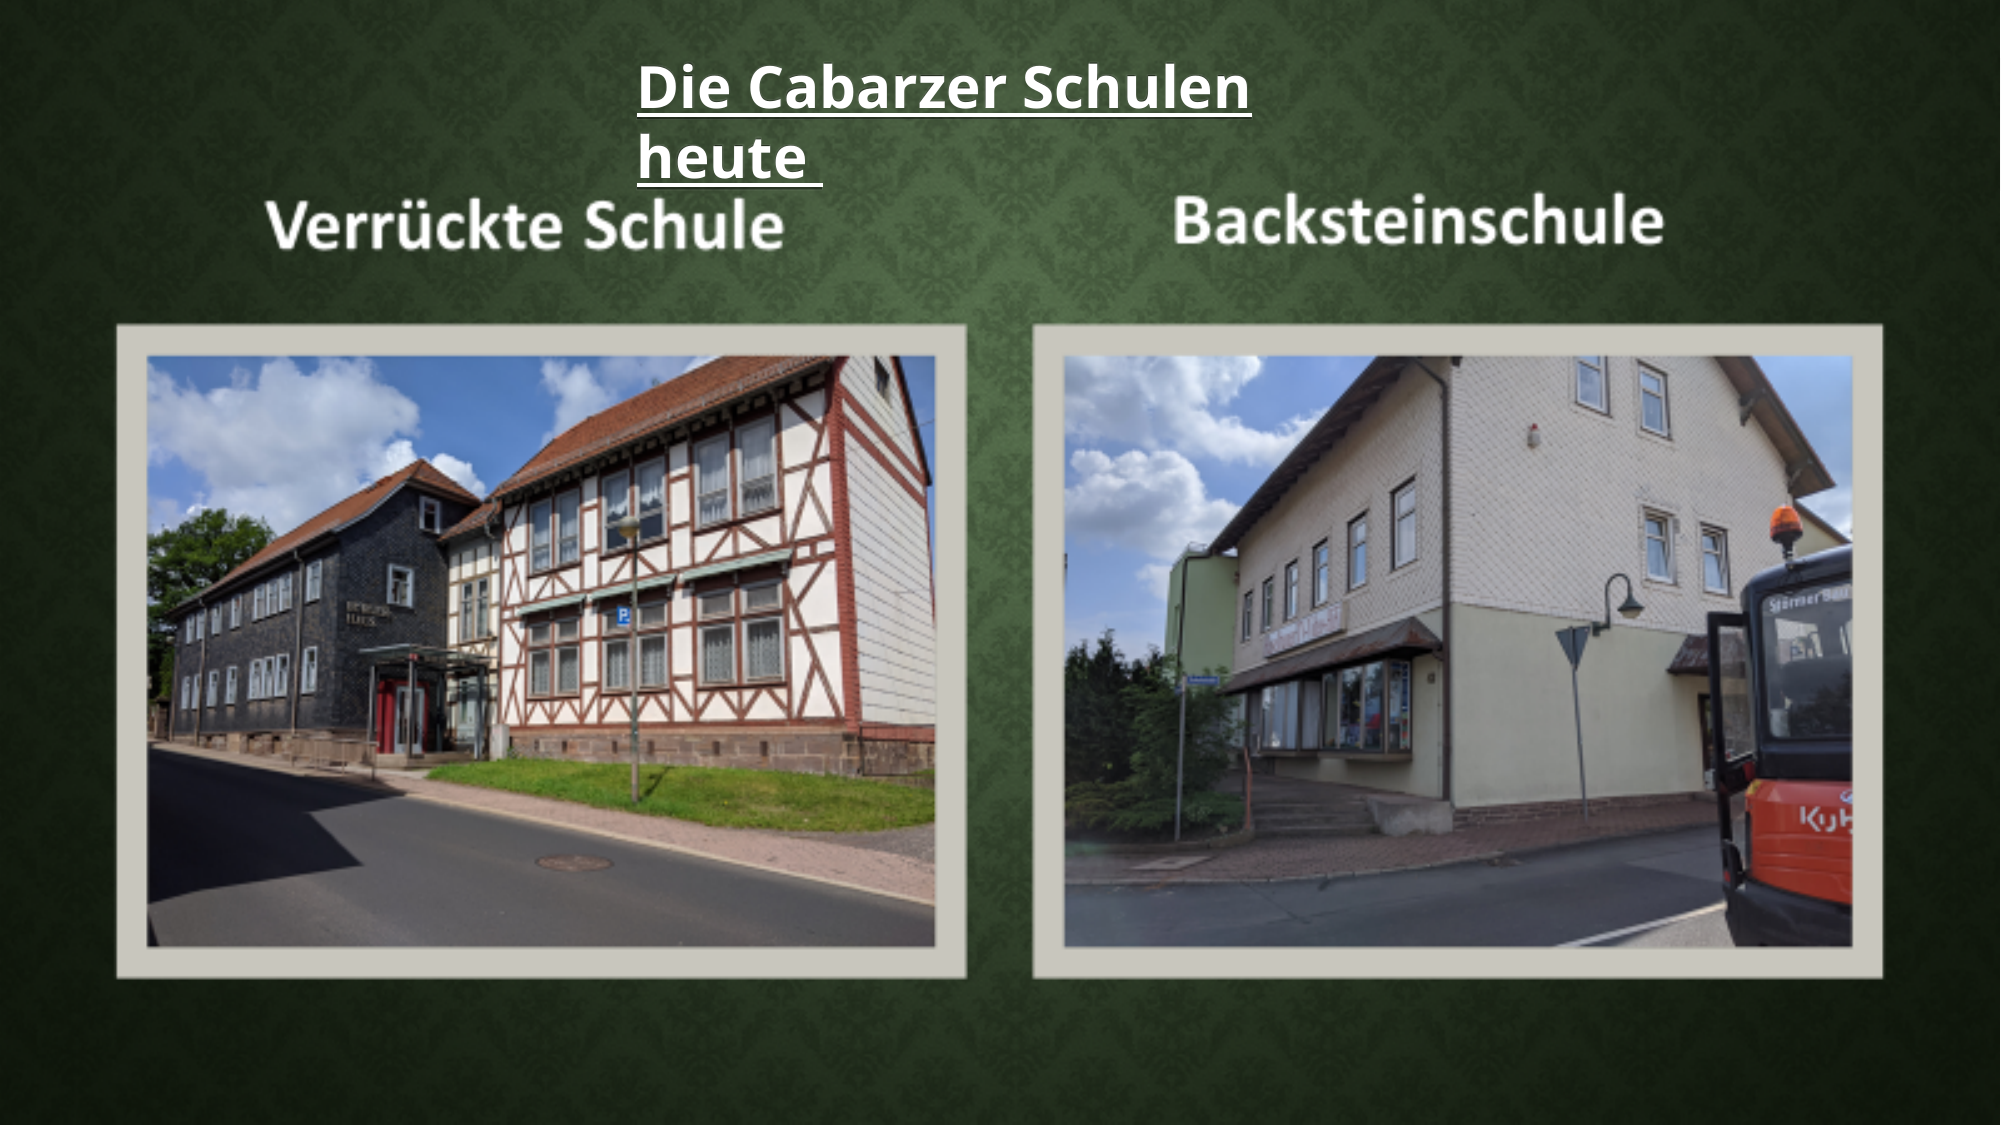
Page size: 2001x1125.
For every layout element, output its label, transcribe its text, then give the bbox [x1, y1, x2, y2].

picture [0, 0, 2000, 1125]
text_box Die Cabarzer Schulen heute [621, 42, 1379, 129]
